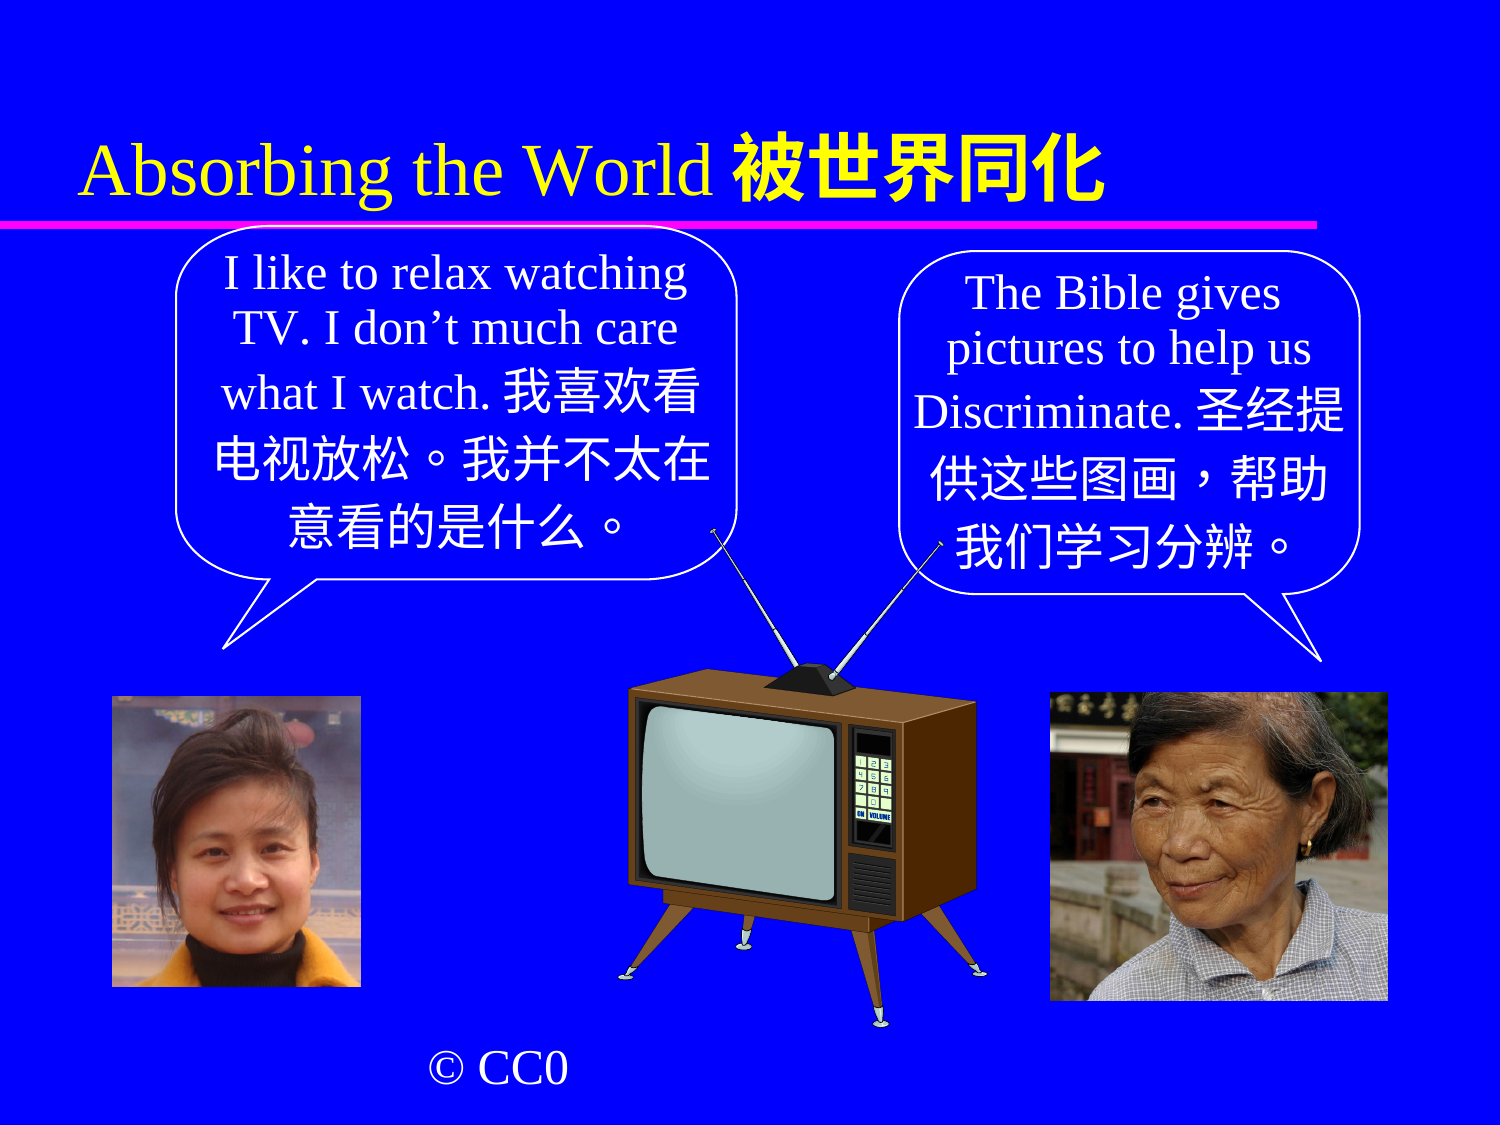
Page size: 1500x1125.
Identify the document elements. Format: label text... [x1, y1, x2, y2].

picture [1050, 692, 1388, 1001]
text_box © CC0 [412, 1032, 901, 1103]
text_box I like to relax watching TV. I don’t much care what I watch.我喜欢看 电视放松。我并不太在 意看的是什么。 [176, 226, 737, 649]
title Absorbing the World被世界同化 [62, 43, 1363, 225]
picture [617, 528, 988, 1028]
picture [112, 696, 361, 987]
text_box The Bible gives pictures to help us Discriminate.圣经提 供这些图画，帮助 我们学习分辨。 [899, 251, 1360, 662]
